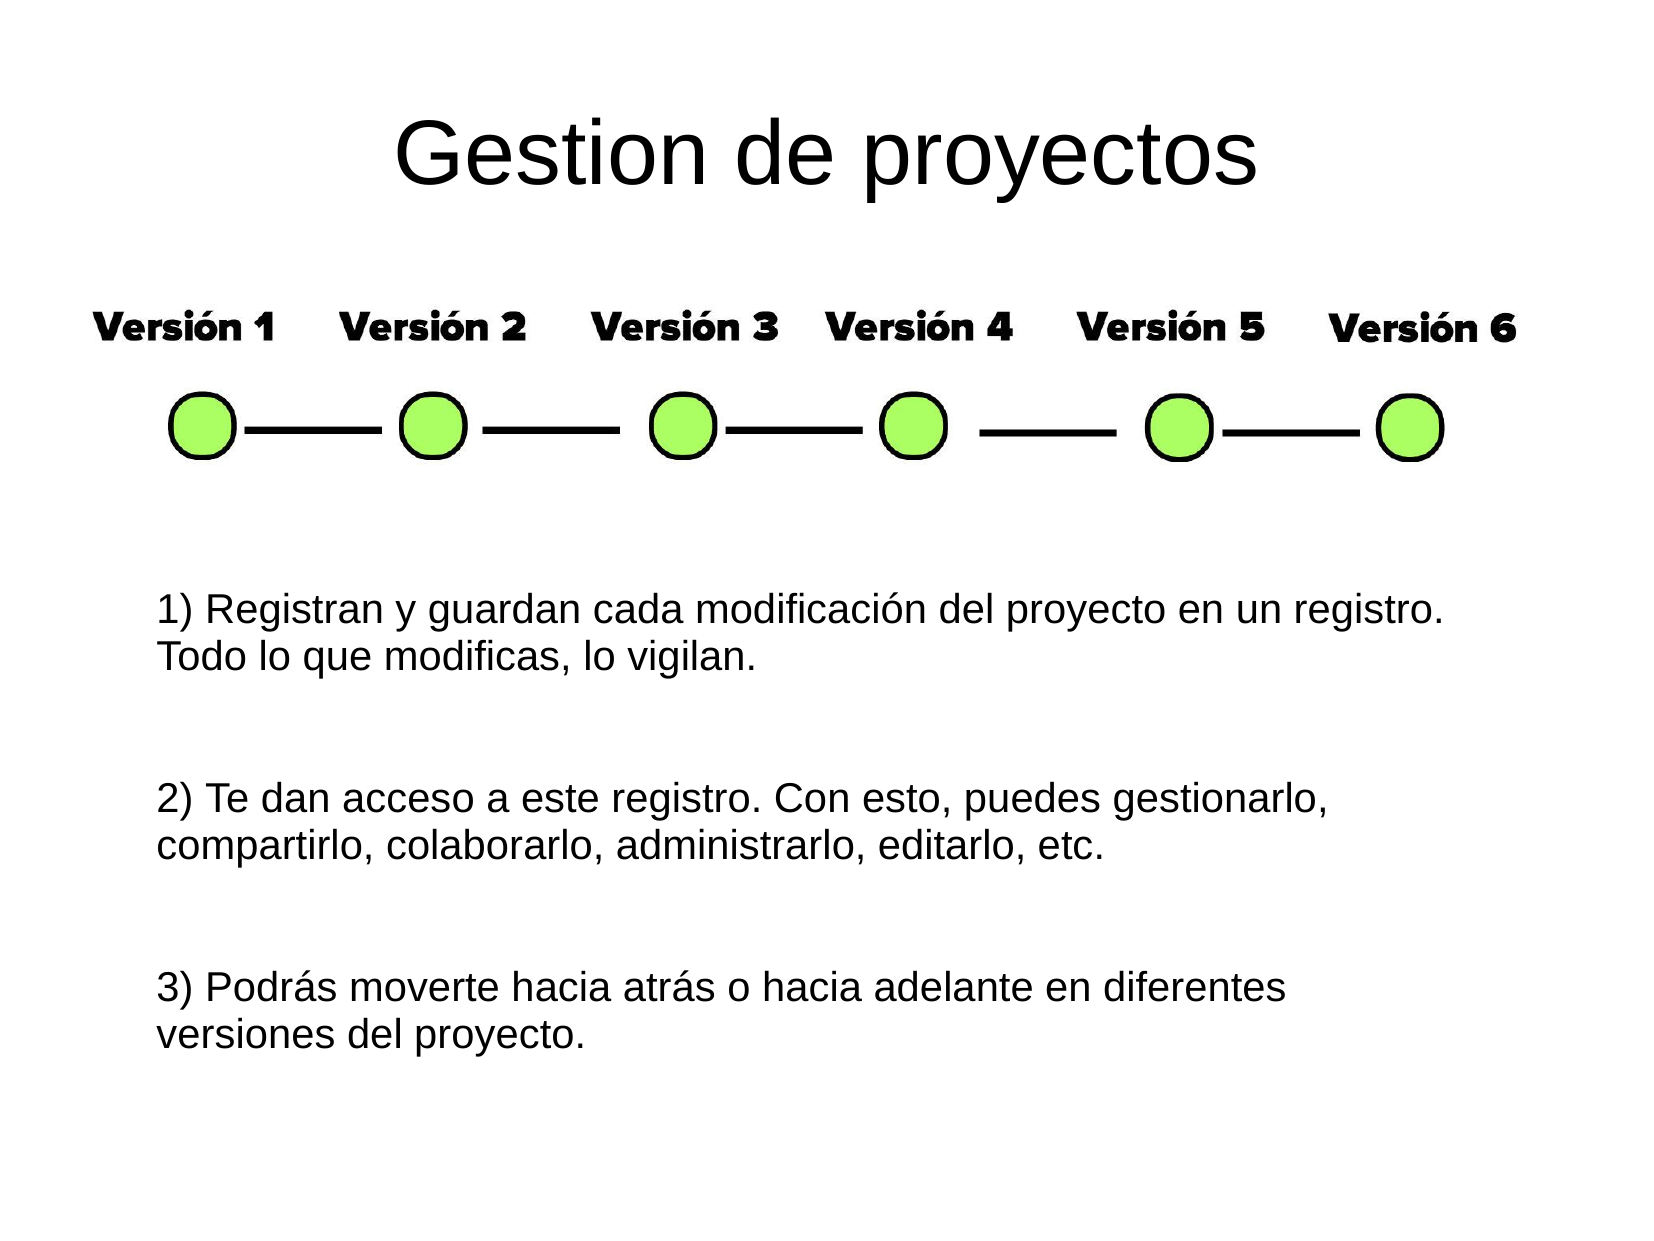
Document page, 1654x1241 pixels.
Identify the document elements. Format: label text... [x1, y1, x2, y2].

picture [5, 259, 1654, 683]
title Gestion de proyectos [82, 49, 1571, 257]
text_box 1) Registran y guardan cada modificación del proyecto en un registro. Todo lo que modificas, lo vigilan. 2) Te dan acceso a este registro. Con esto, puedes gestionarlo, compartirlo, colaborarlo, administrarlo, editarlo, etc. 3) Podrás moverte hacia atrás o hacia adelante en diferentes versiones del proyecto. [141, 578, 1489, 1069]
